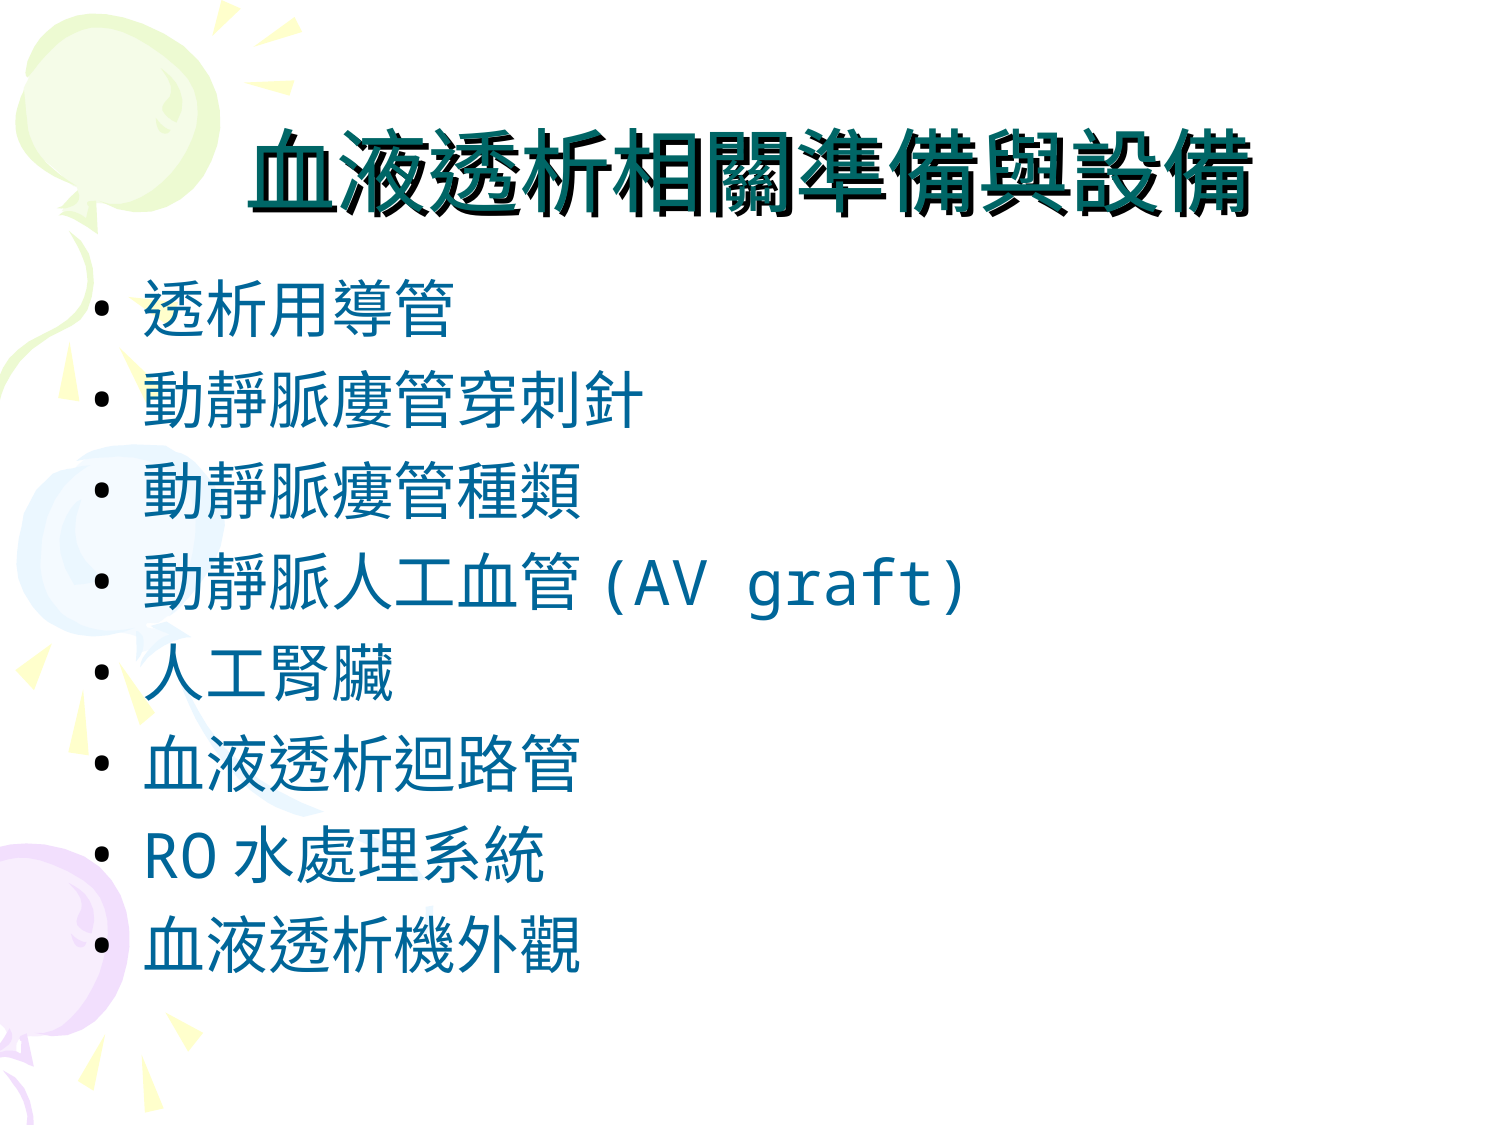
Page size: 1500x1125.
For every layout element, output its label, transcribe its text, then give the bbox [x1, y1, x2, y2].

title 血液透析相關準備與設備 [72, 16, 1426, 233]
list 透析用導管 動靜脈廔管穿刺針 動靜脈瘻管種類 動靜脈人工血管(AV graft) 人工腎臟 血液透析迴路管 RO水處理系統 血液透析機外觀 [75, 262, 1426, 994]
